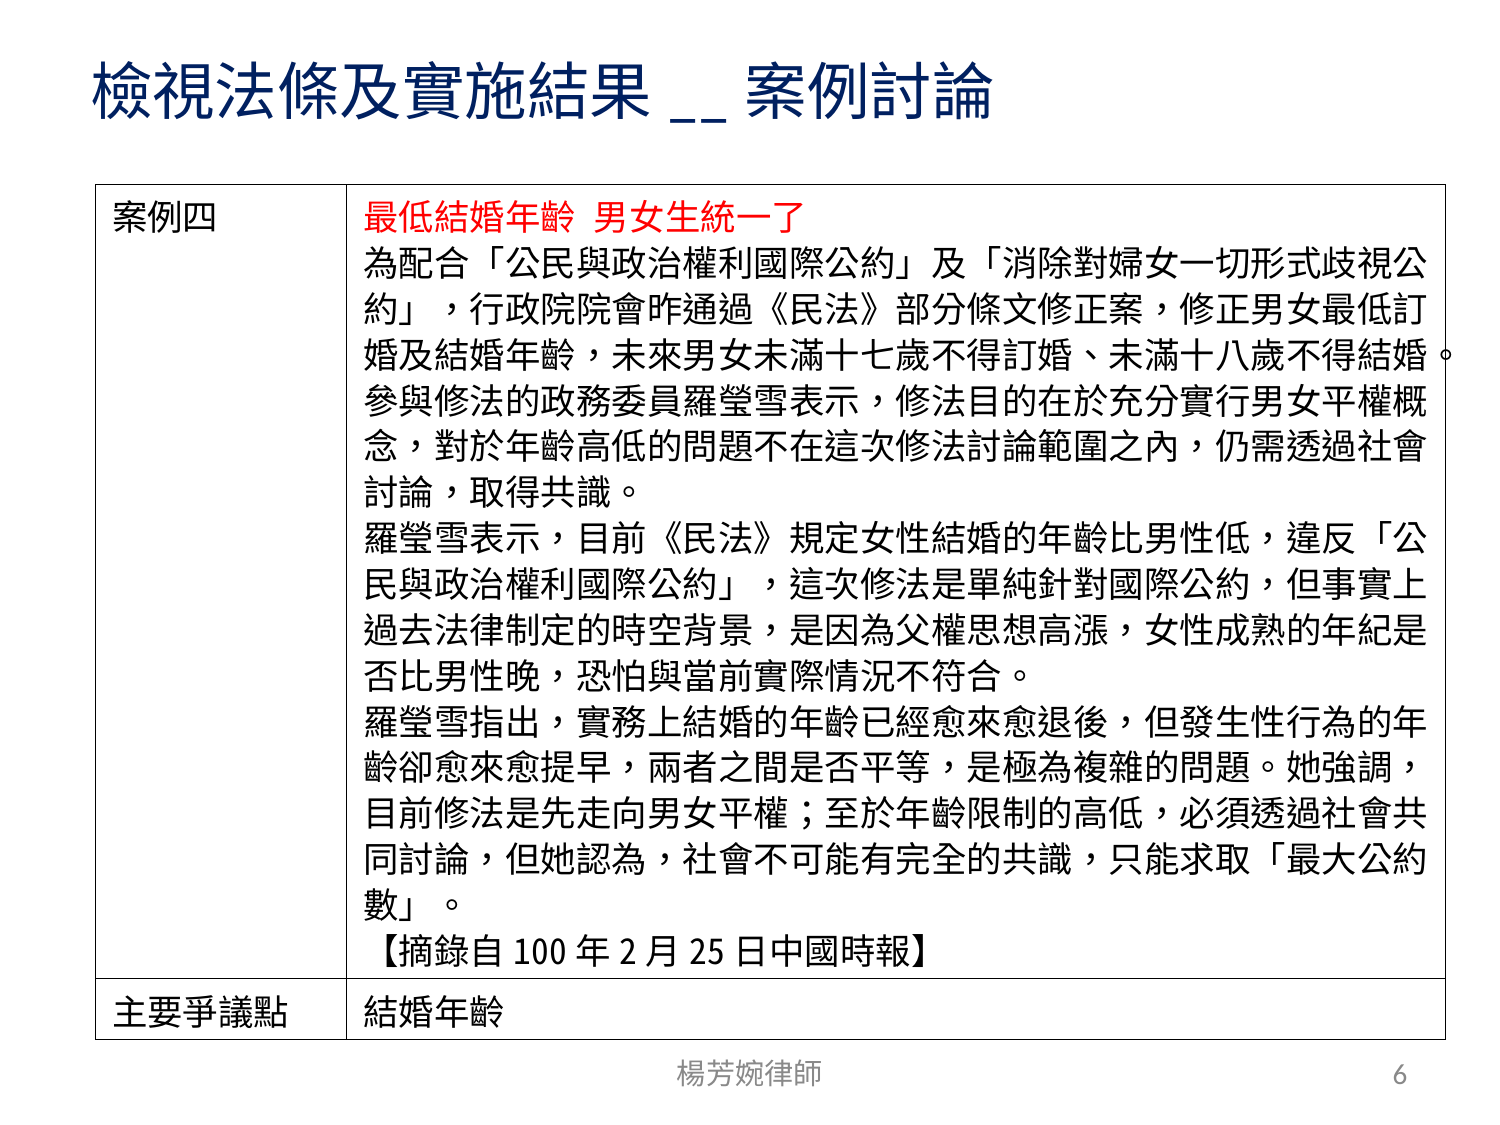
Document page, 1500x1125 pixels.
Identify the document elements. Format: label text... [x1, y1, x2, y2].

text_box 楊芳婉律師 [512, 1042, 988, 1103]
table_header 最低結婚年齡 男女生統一了 為配合「公民與政治權利國際公約」及「消除對婦女一切形式歧視公約」，行政院院會昨通過《民法》部分條文修正案，修正男女最低訂婚及結婚年齡，未來男女未滿十七歲不得訂婚、未滿十八歲不得結婚。參與修法的政務委員羅瑩雪表示，修法目的在於充分實行男女平權概念，對於年齡高低的問題不在這次修法討論範圍之內，仍需透過社會討論，取得共識。 羅瑩雪表示，目前《民法》規定女性結婚的年齡比男性低，違反「公民與政治權利國際公約」，這次修法是單純針對國際公約，但事實上過去法律制定的時空背景，是因為父權思想高漲，女性成熟的年紀是否比男性晚，恐怕與當前實際情況不符合。 羅瑩雪指出，實務上結婚的年齡已經愈來愈退後，但發生性行為的年齡卻愈來愈提早，兩者之間是否平等，是極為複雜的問題。她強調，目前修法是先走向男女平權；至於年齡限制的高低，必須透過社會共同討論，但她認為，社會不可能有完全的共識，只能求取「最大公約數」。 【摘錄自100年2月25日中國時報】 [347, 185, 1445, 978]
table_header 案例四 [96, 185, 346, 978]
table_cell 結婚年齡 [347, 979, 1445, 1039]
title 檢視法條及實施結果__案例討論 [75, 45, 1426, 233]
table_cell 主要爭議點 [96, 979, 346, 1039]
text_box <編號> [1074, 1042, 1426, 1103]
